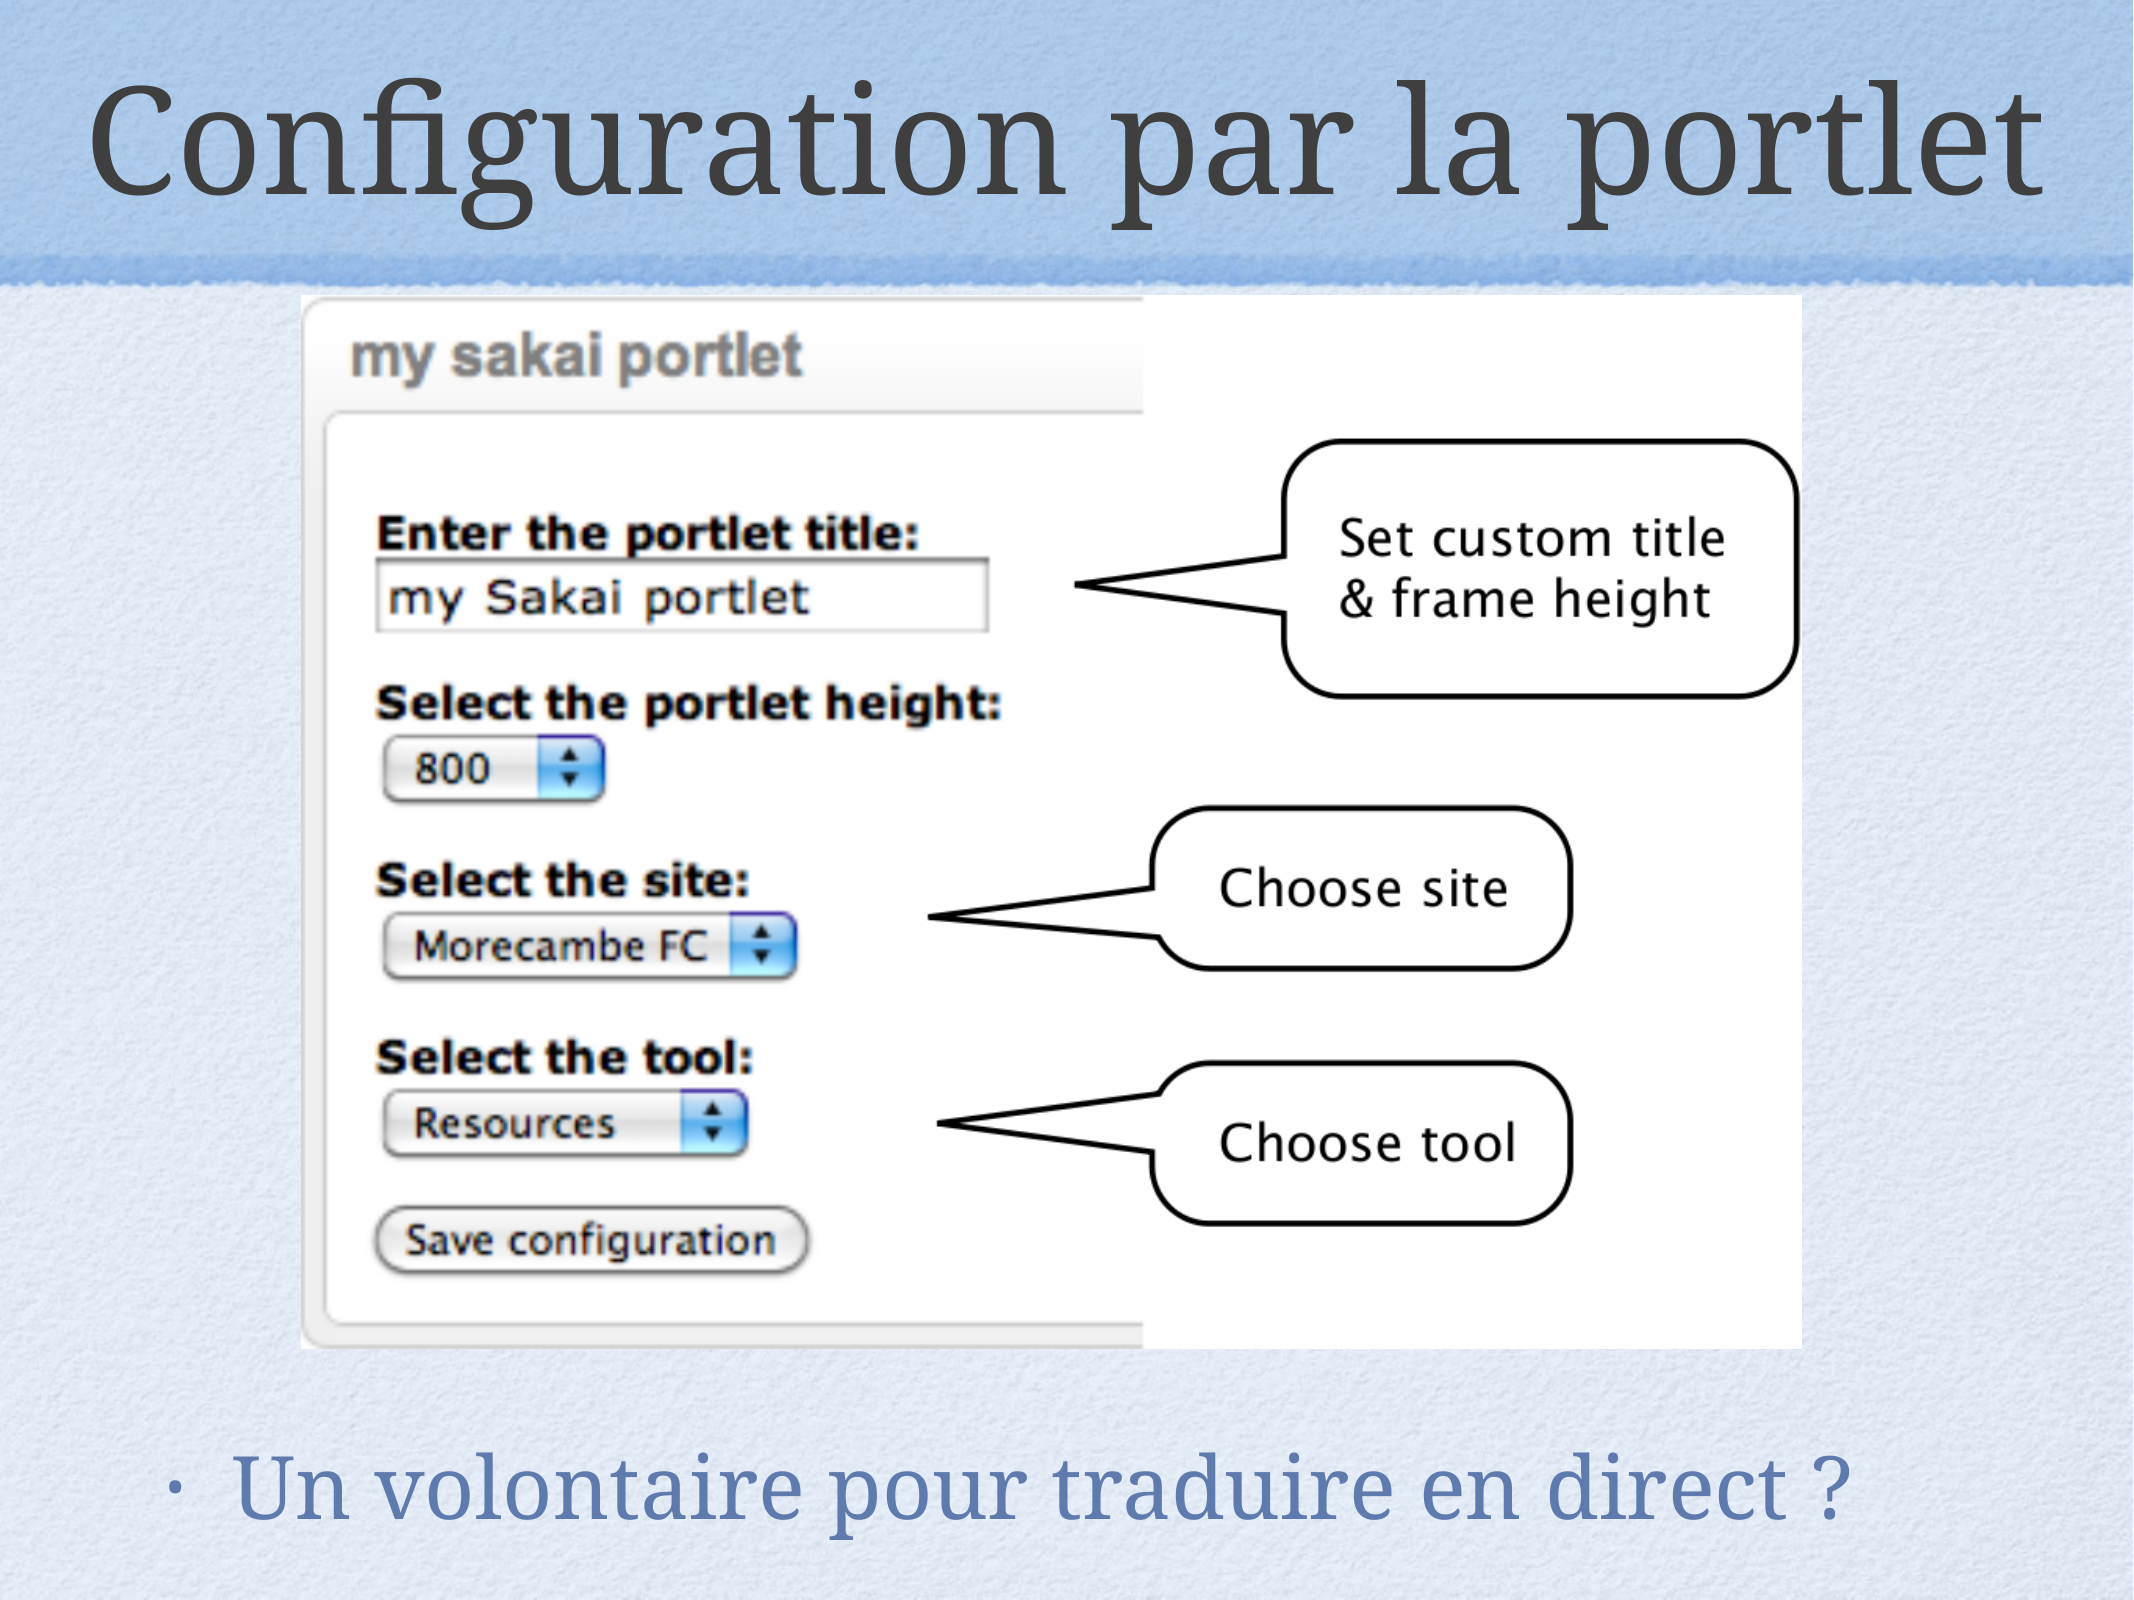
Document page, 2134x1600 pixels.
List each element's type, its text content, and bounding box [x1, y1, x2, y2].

picture [0, 295, 2134, 1600]
title Configuration par la portlet [0, 0, 2134, 341]
list Un volontaire pour traduire en direct ? [88, 1387, 2077, 1584]
